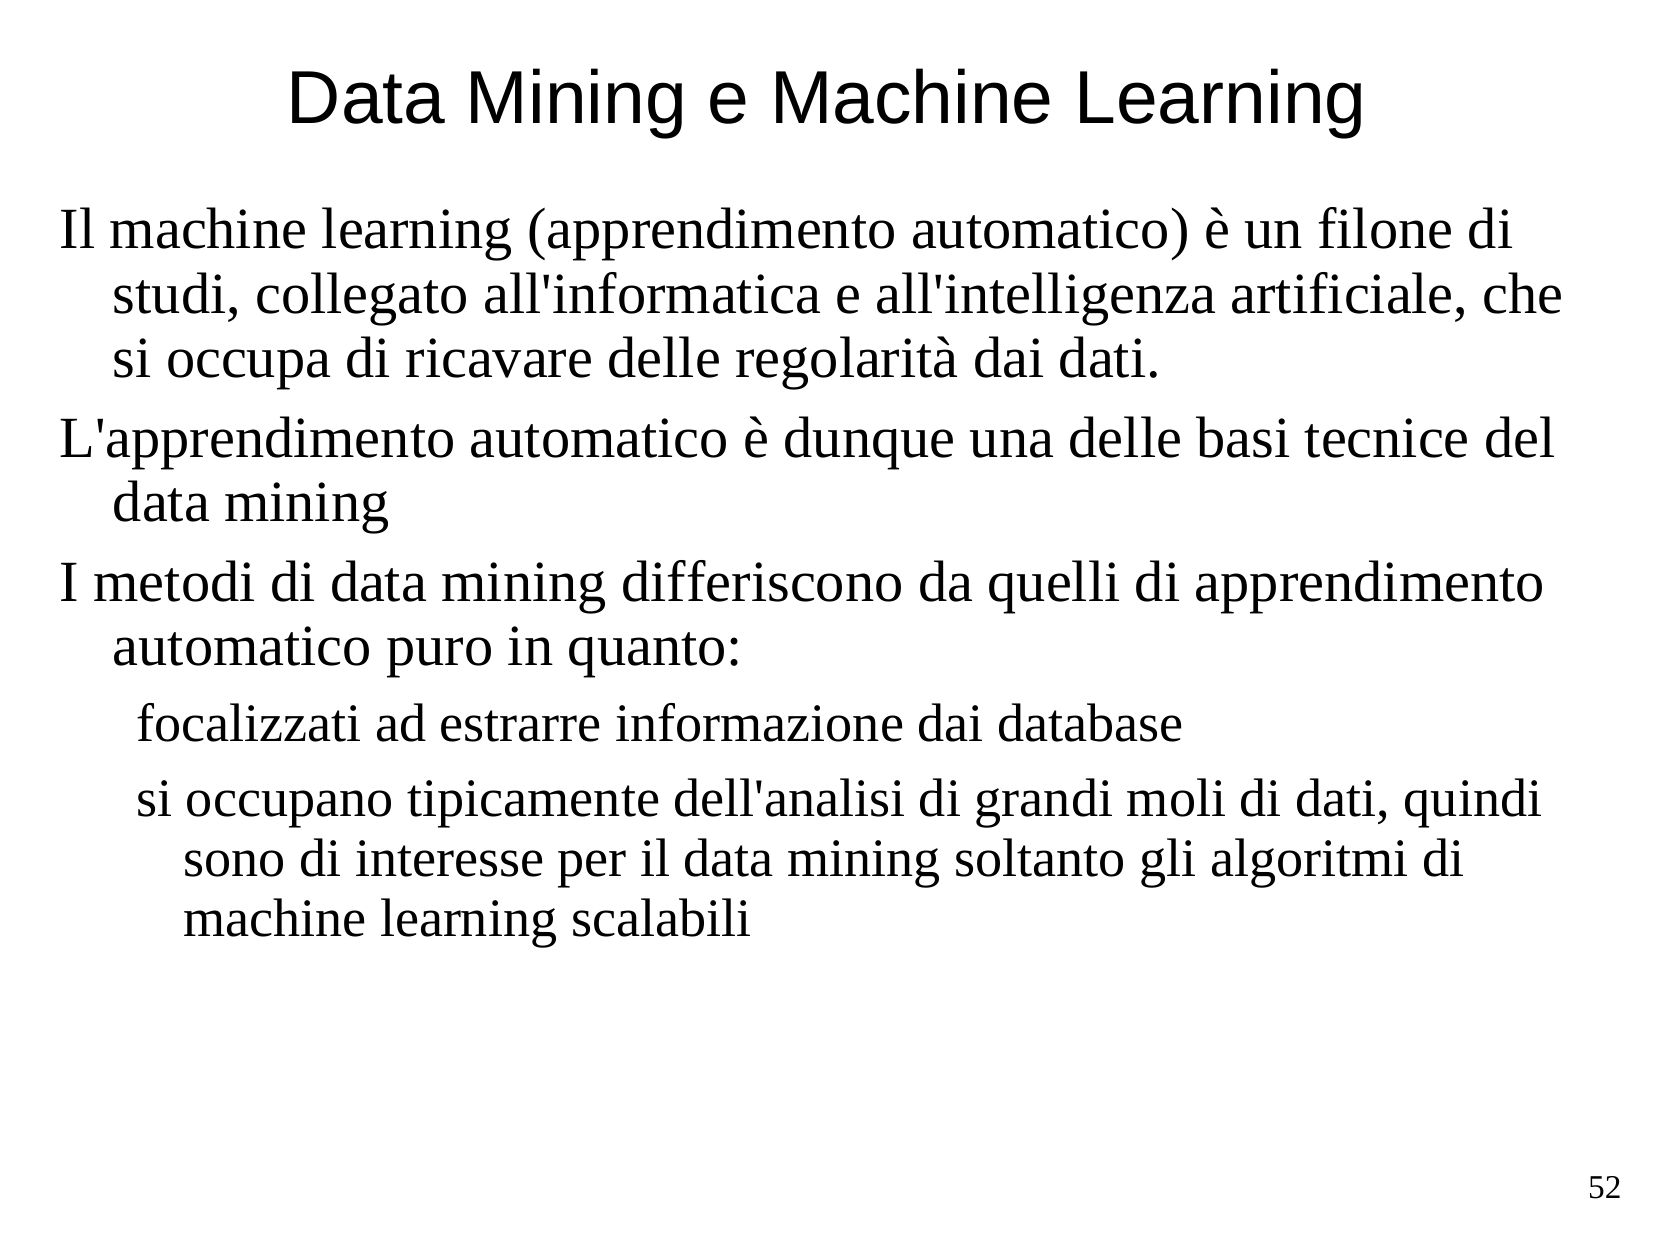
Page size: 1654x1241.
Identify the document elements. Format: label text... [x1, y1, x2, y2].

title Data Mining e Machine Learning [37, 30, 1617, 166]
list Il machine learning (apprendimento automatico) è un filone di studi, collegato all'informatica e all'intelligenza artificiale, che si occupa di ricavare delle regolarità dai dati. L'apprendimento automatico è dunque una delle basi tecnice del data mining I metodi di data mining differiscono da quelli di apprendimento automatico puro in quanto: focalizzati ad estrarre informazione dai database si occupano tipicamente dell'analisi di grandi moli di dati, quindi sono di interesse per il data mining soltanto gli algoritmi di machine learning scalabili [42, 196, 1612, 1187]
